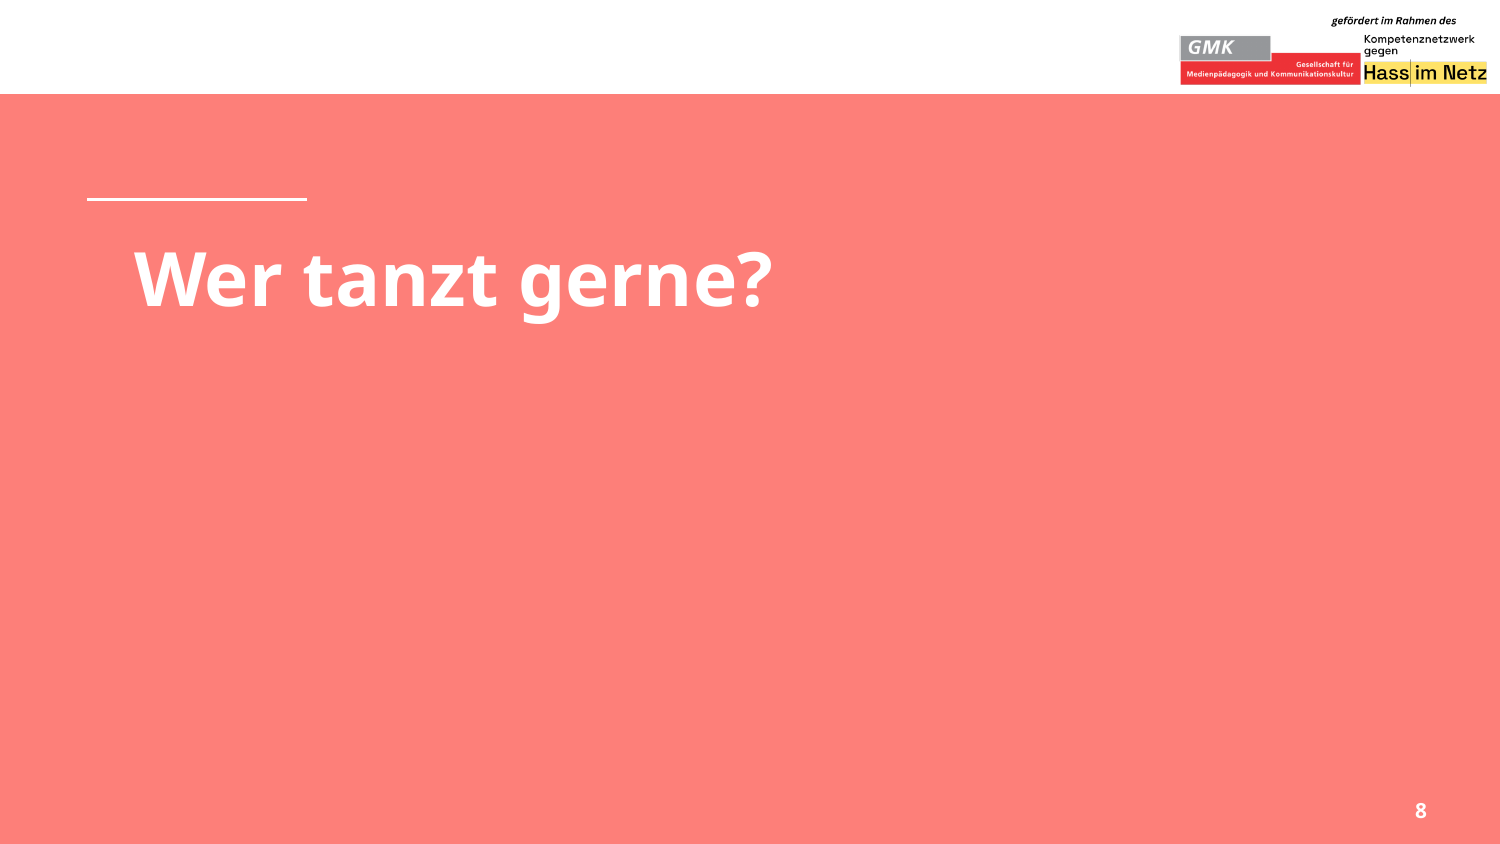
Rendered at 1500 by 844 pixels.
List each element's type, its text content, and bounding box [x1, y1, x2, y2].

text_box 8 [1400, 779, 1491, 844]
title Wer tanzt gerne? [119, 216, 1381, 466]
